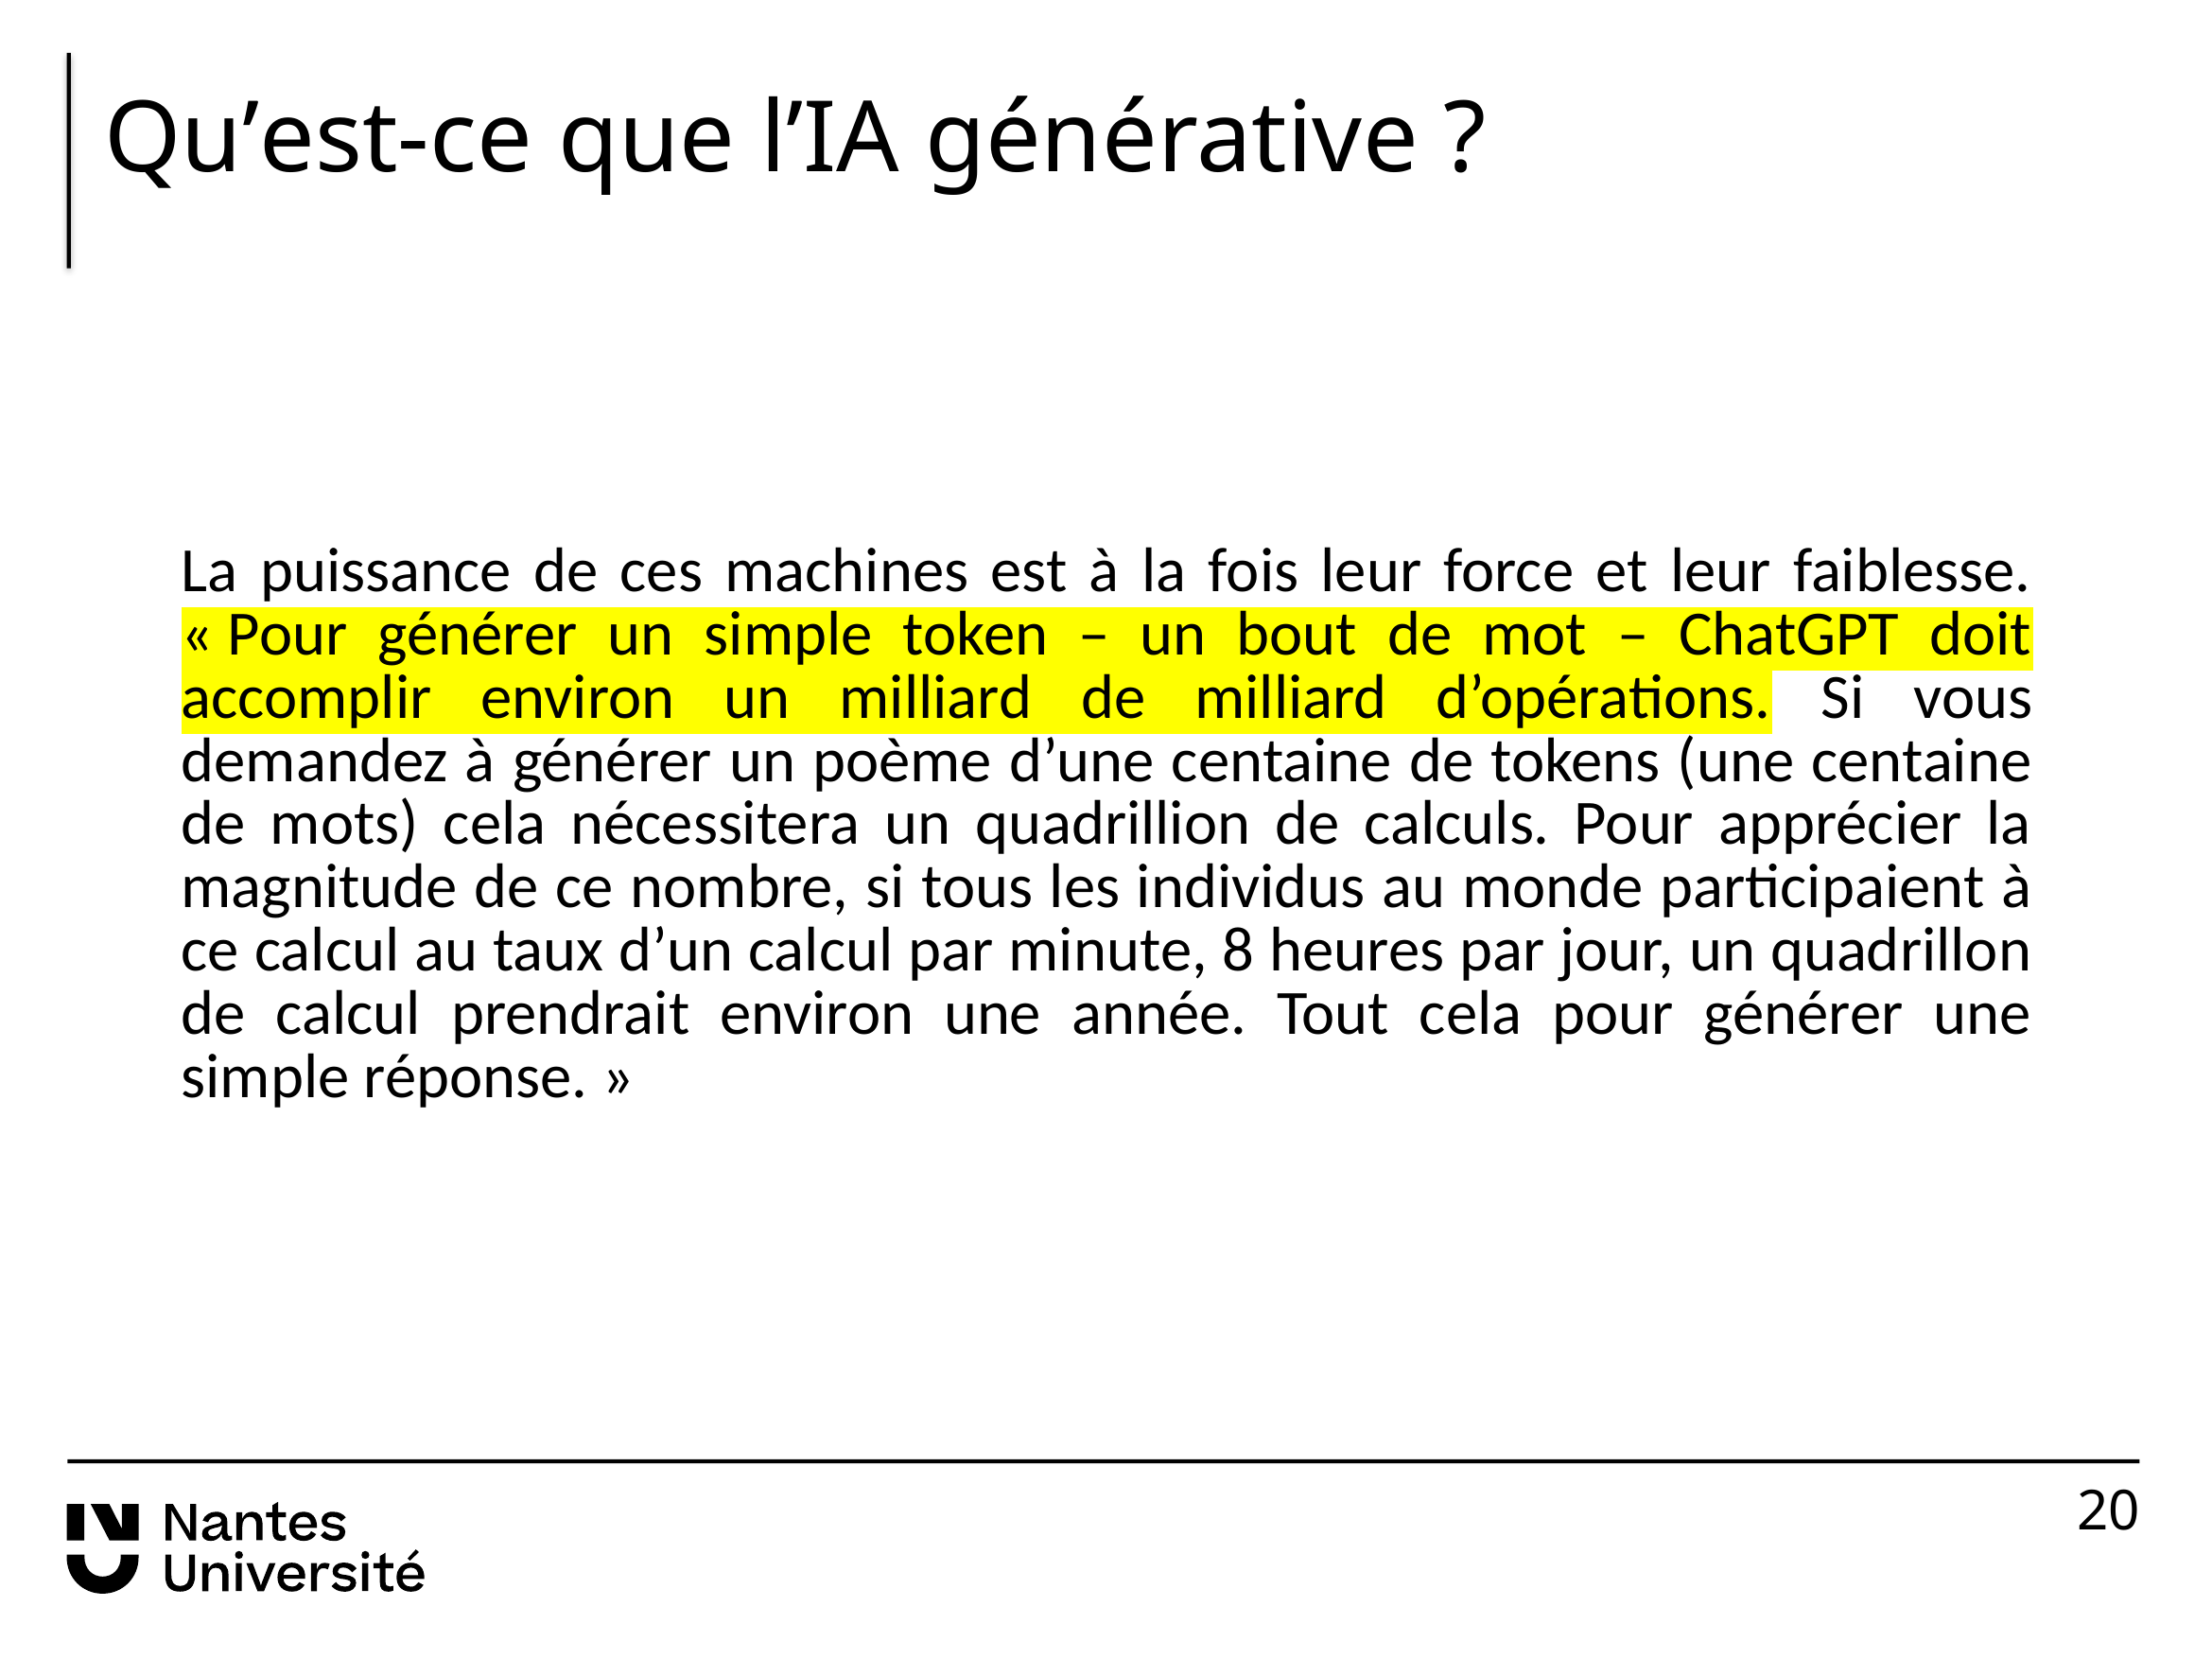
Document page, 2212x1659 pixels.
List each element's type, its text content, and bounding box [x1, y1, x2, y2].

title Quʼest-ce que lʼIA générative ? [104, 65, 2028, 215]
slide_number <numéro> [1815, 1478, 2140, 1546]
text_box La puissance de ces machines est à la fois leur force et leur faiblesse. « Pour générer un simple token – un bout de mot – ChatGPT doit accomplir environ un milliard de milliard d’opérations. Si vous demandez à générer un poème d’une centaine de tokens (une centaine de mots) cela nécessitera un quadrillion de calculs. Pour apprécier la magnitude de ce nombre, si tous les individus au monde participaient à ce calcul au taux d’un calcul par minute, 8 heures par jour, un quadrillon de calcul prendrait environ une année. Tout cela pour générer une simple réponse. » [166, 537, 2047, 1121]
